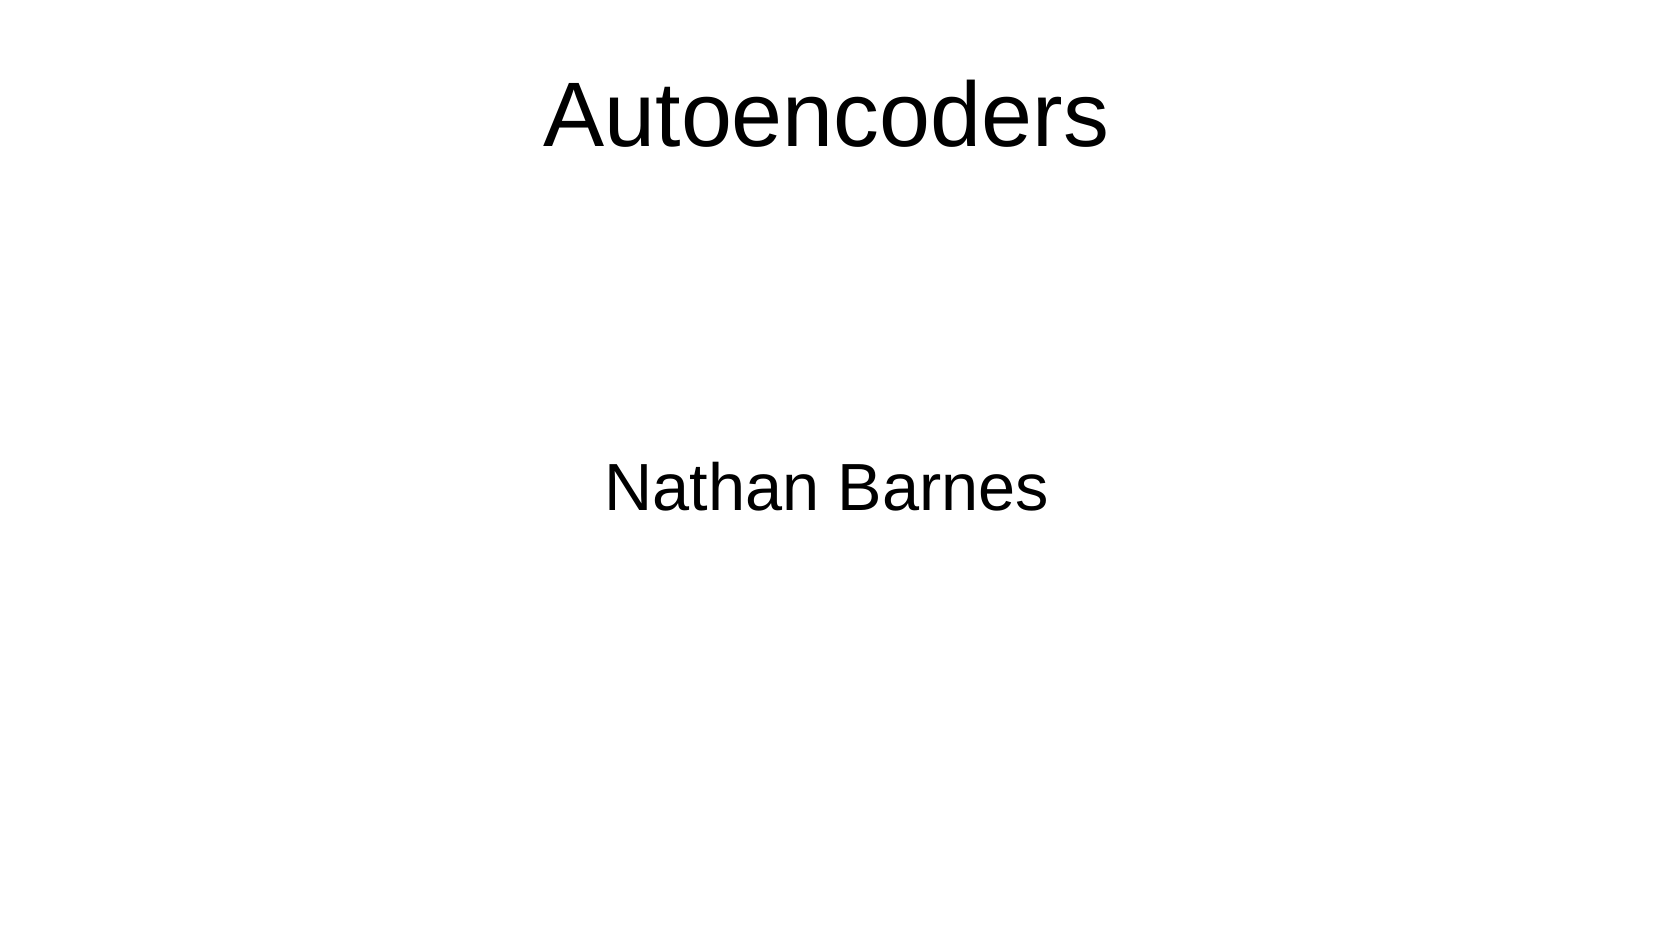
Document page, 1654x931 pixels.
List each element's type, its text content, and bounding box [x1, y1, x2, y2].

subtitle Nathan Barnes [82, 217, 1571, 758]
title Autoencoders [82, 37, 1571, 193]
